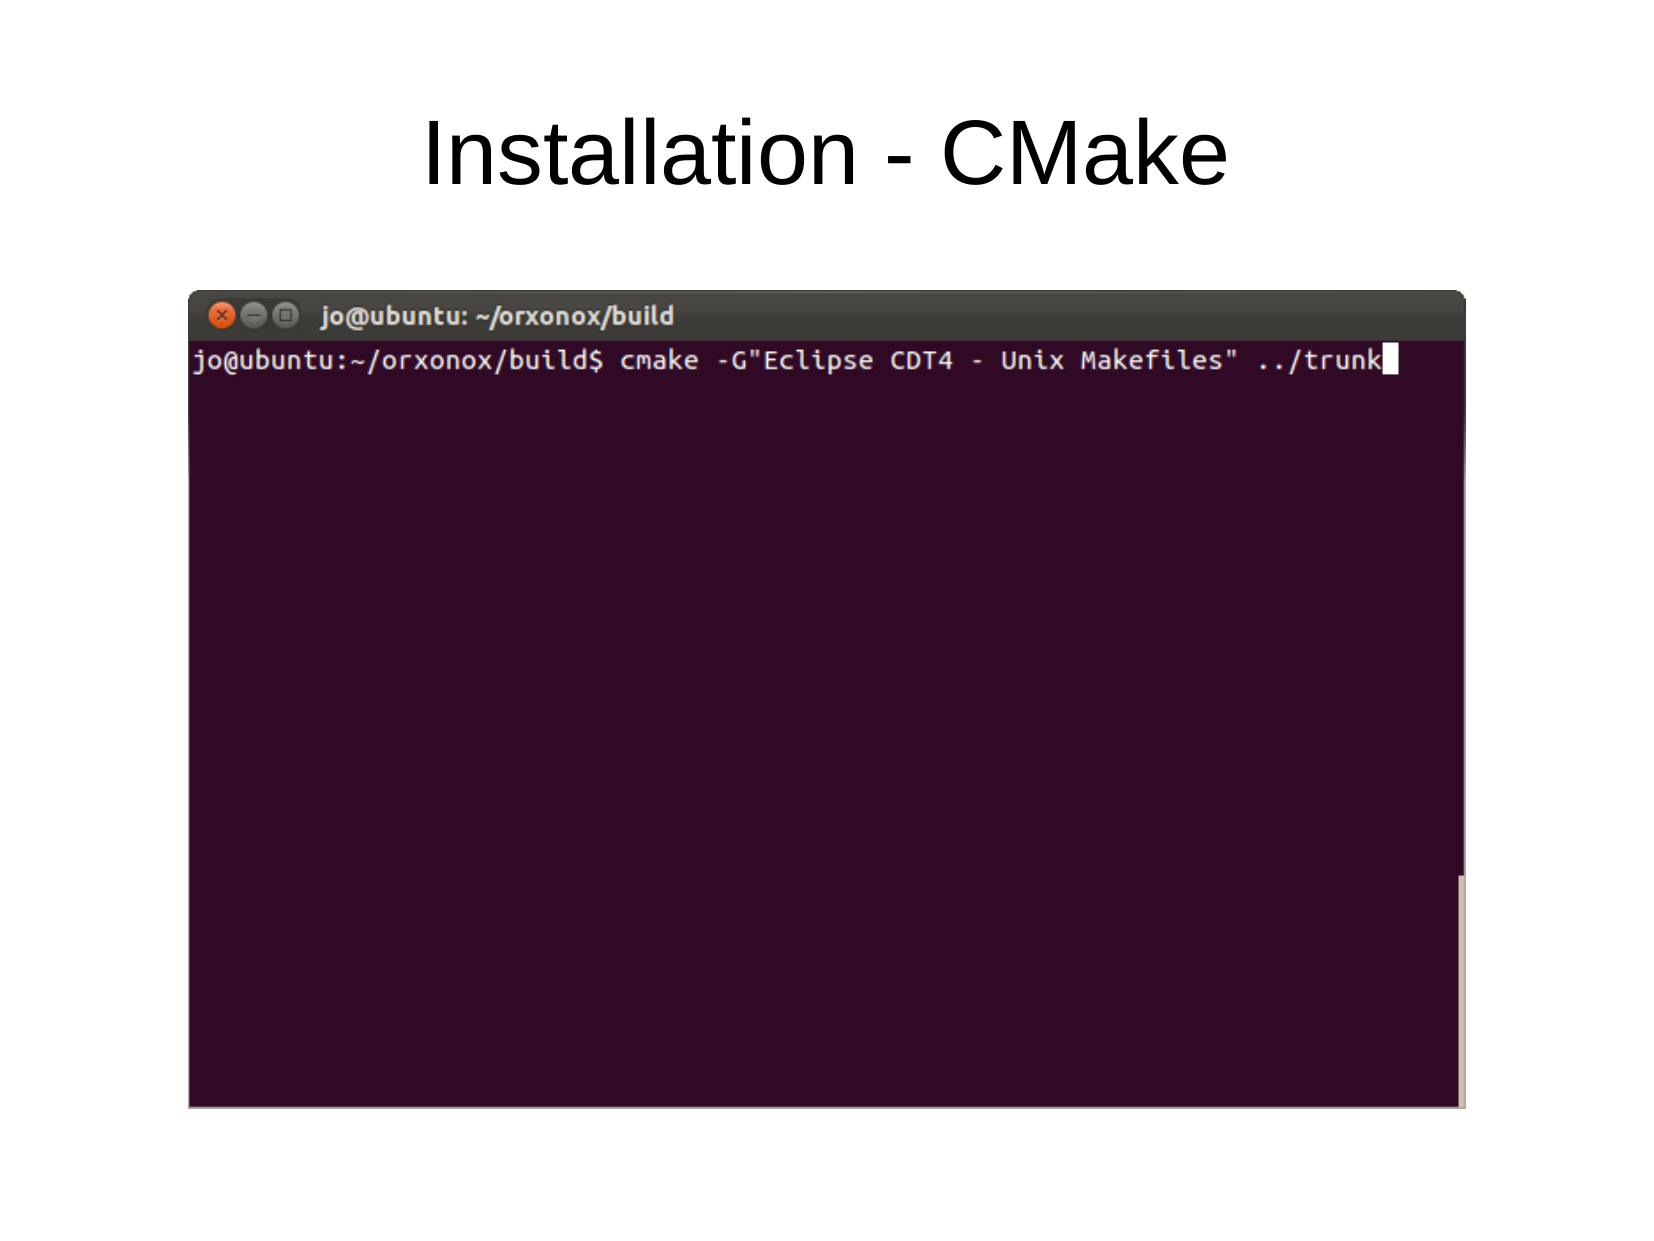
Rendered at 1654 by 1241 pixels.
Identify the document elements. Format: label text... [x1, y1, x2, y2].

picture [188, 290, 1466, 1109]
title Installation - CMake [82, 49, 1571, 257]
